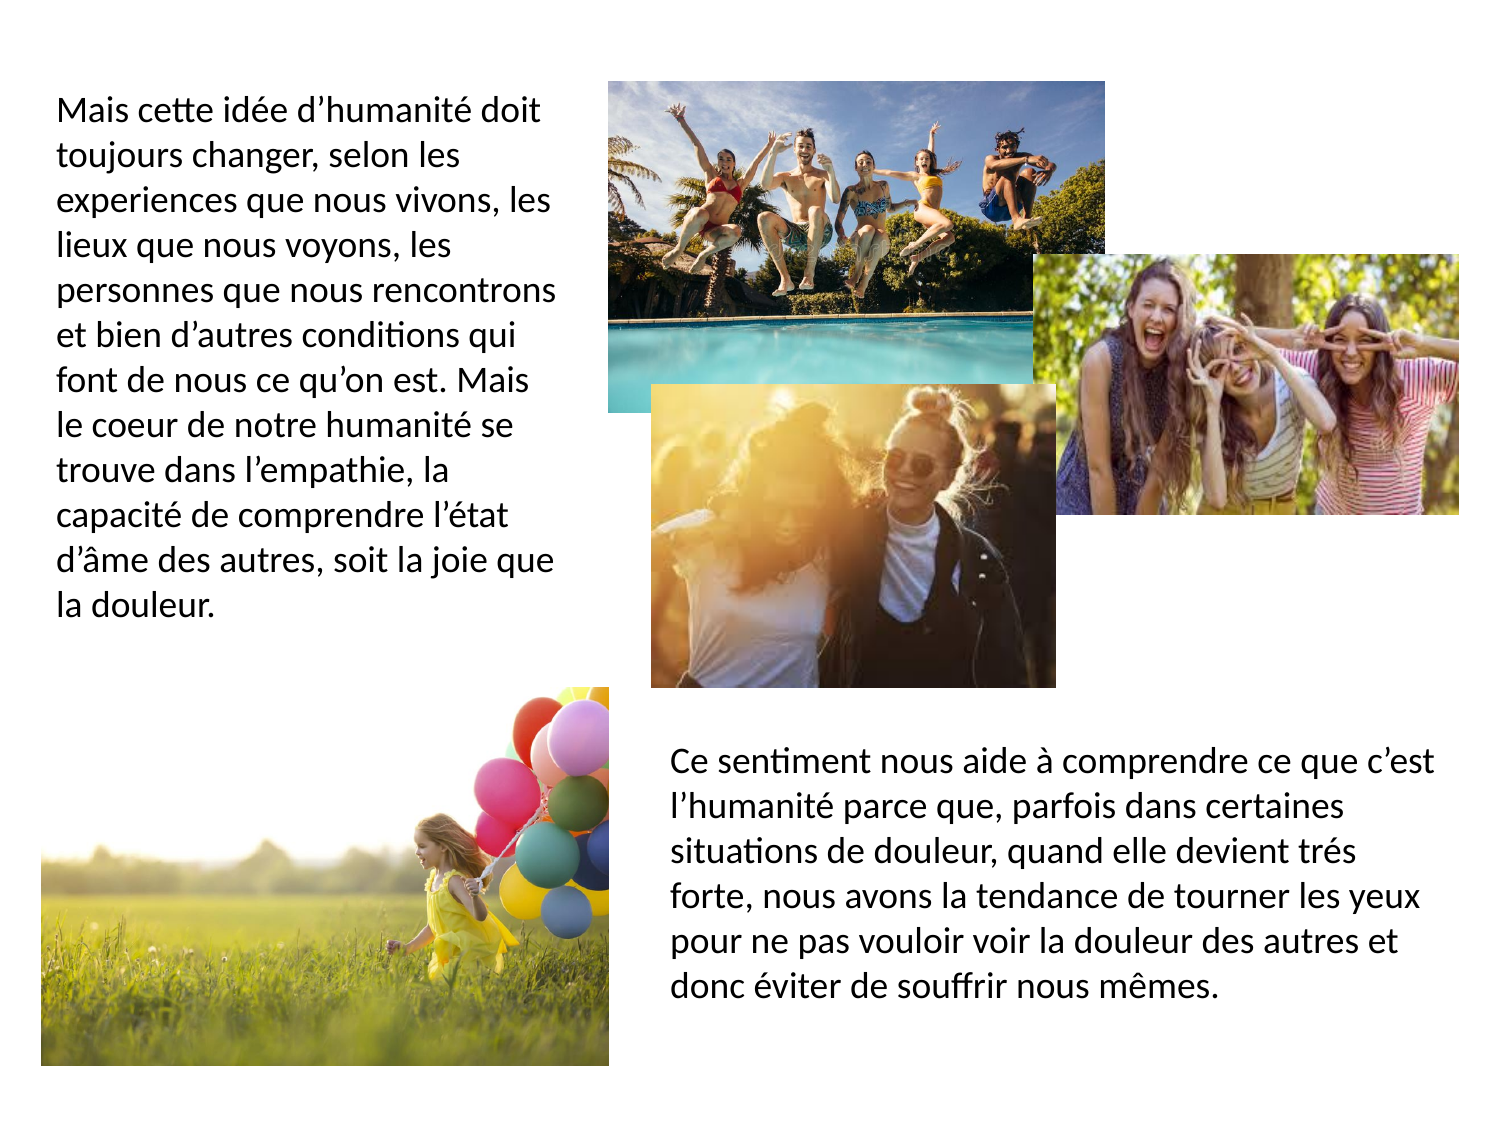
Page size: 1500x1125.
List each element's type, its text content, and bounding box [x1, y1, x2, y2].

picture [41, 687, 609, 1066]
text_box Mais cette idée d’humanité doit toujours changer, selon les experiences que nous vivons, les lieux que nous voyons, les personnes que nous rencontrons et bien d’autres conditions qui font de nous ce qu’on est. Mais le coeur de notre humanité se trouve dans l’empathie, la capacité de comprendre l’état d’âme des autres, soit la joie que la douleur. [41, 78, 573, 633]
text_box Ce sentiment nous aide à comprendre ce que c’est l’humanité parce que, parfois dans certaines situations de douleur, quand elle devient trés forte, nous avons la tendance de tourner les yeux pour ne pas vouloir voir la douleur des autres et donc éviter de souffrir nous mêmes. [655, 729, 1459, 1014]
picture [608, 81, 1459, 688]
